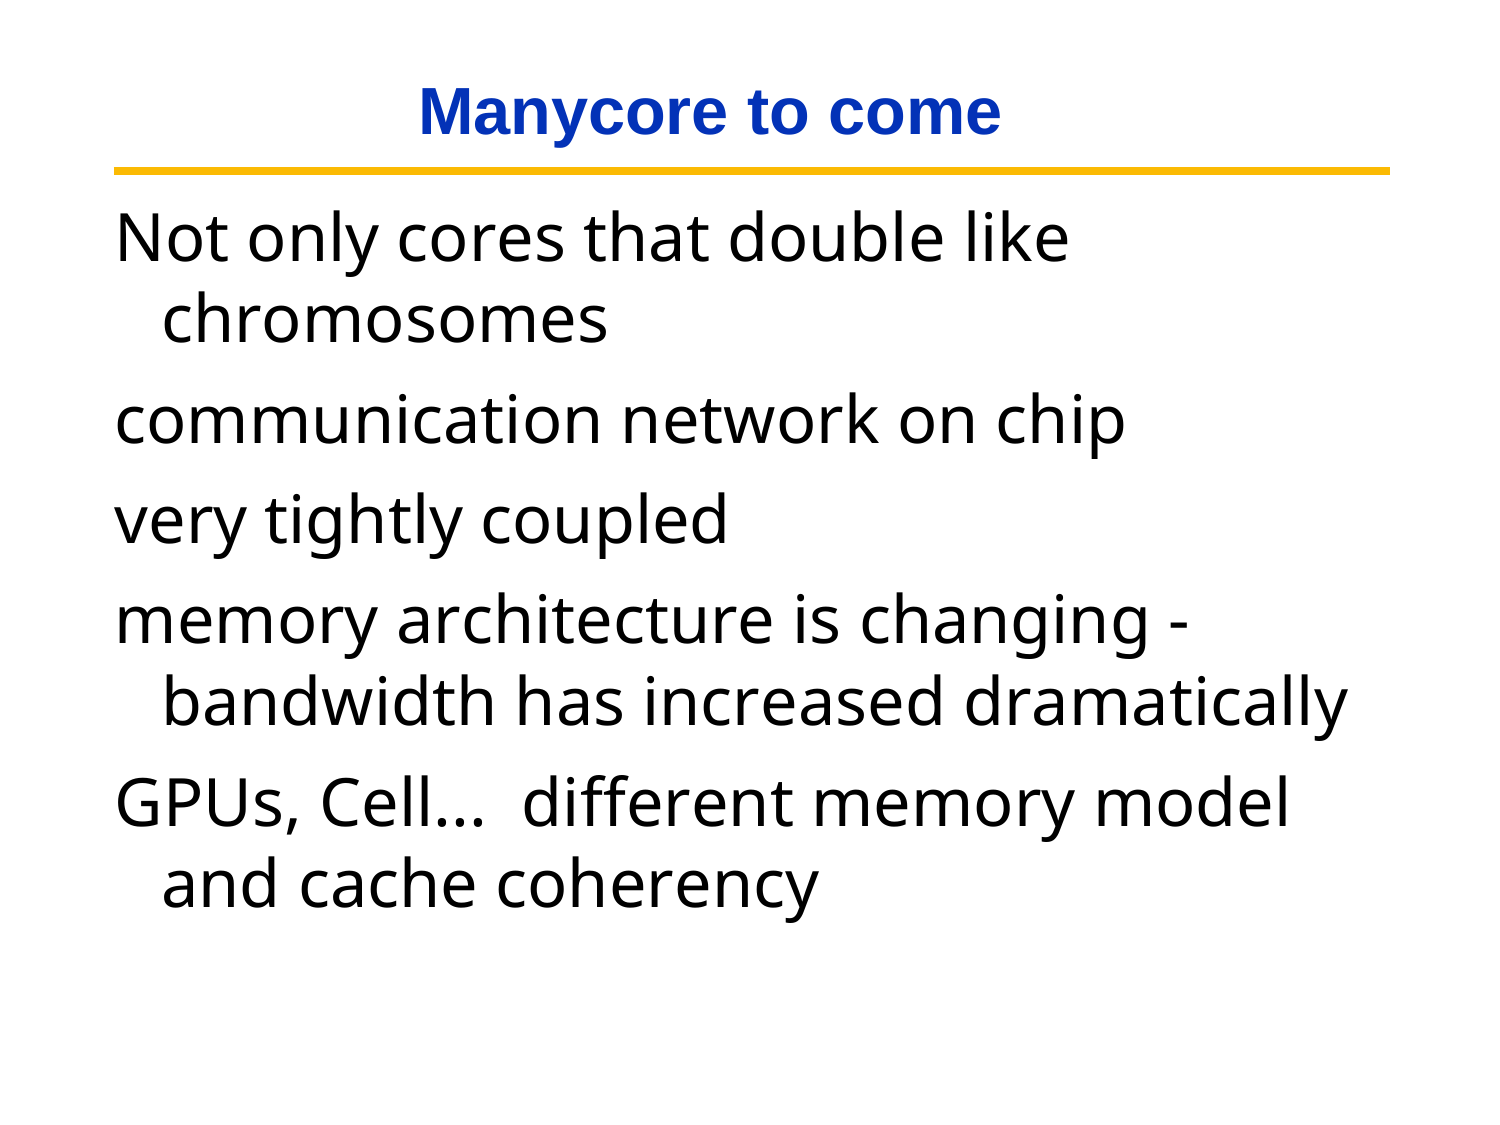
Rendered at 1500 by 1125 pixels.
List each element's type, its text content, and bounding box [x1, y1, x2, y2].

title Manycore to come [112, 61, 1309, 168]
list Not only cores that double like chromosomes communication network on chip very tightly coupled memory architecture is changing - bandwidth has increased dramatically GPUs, Cell... different memory model and cache coherency [114, 195, 1375, 990]
